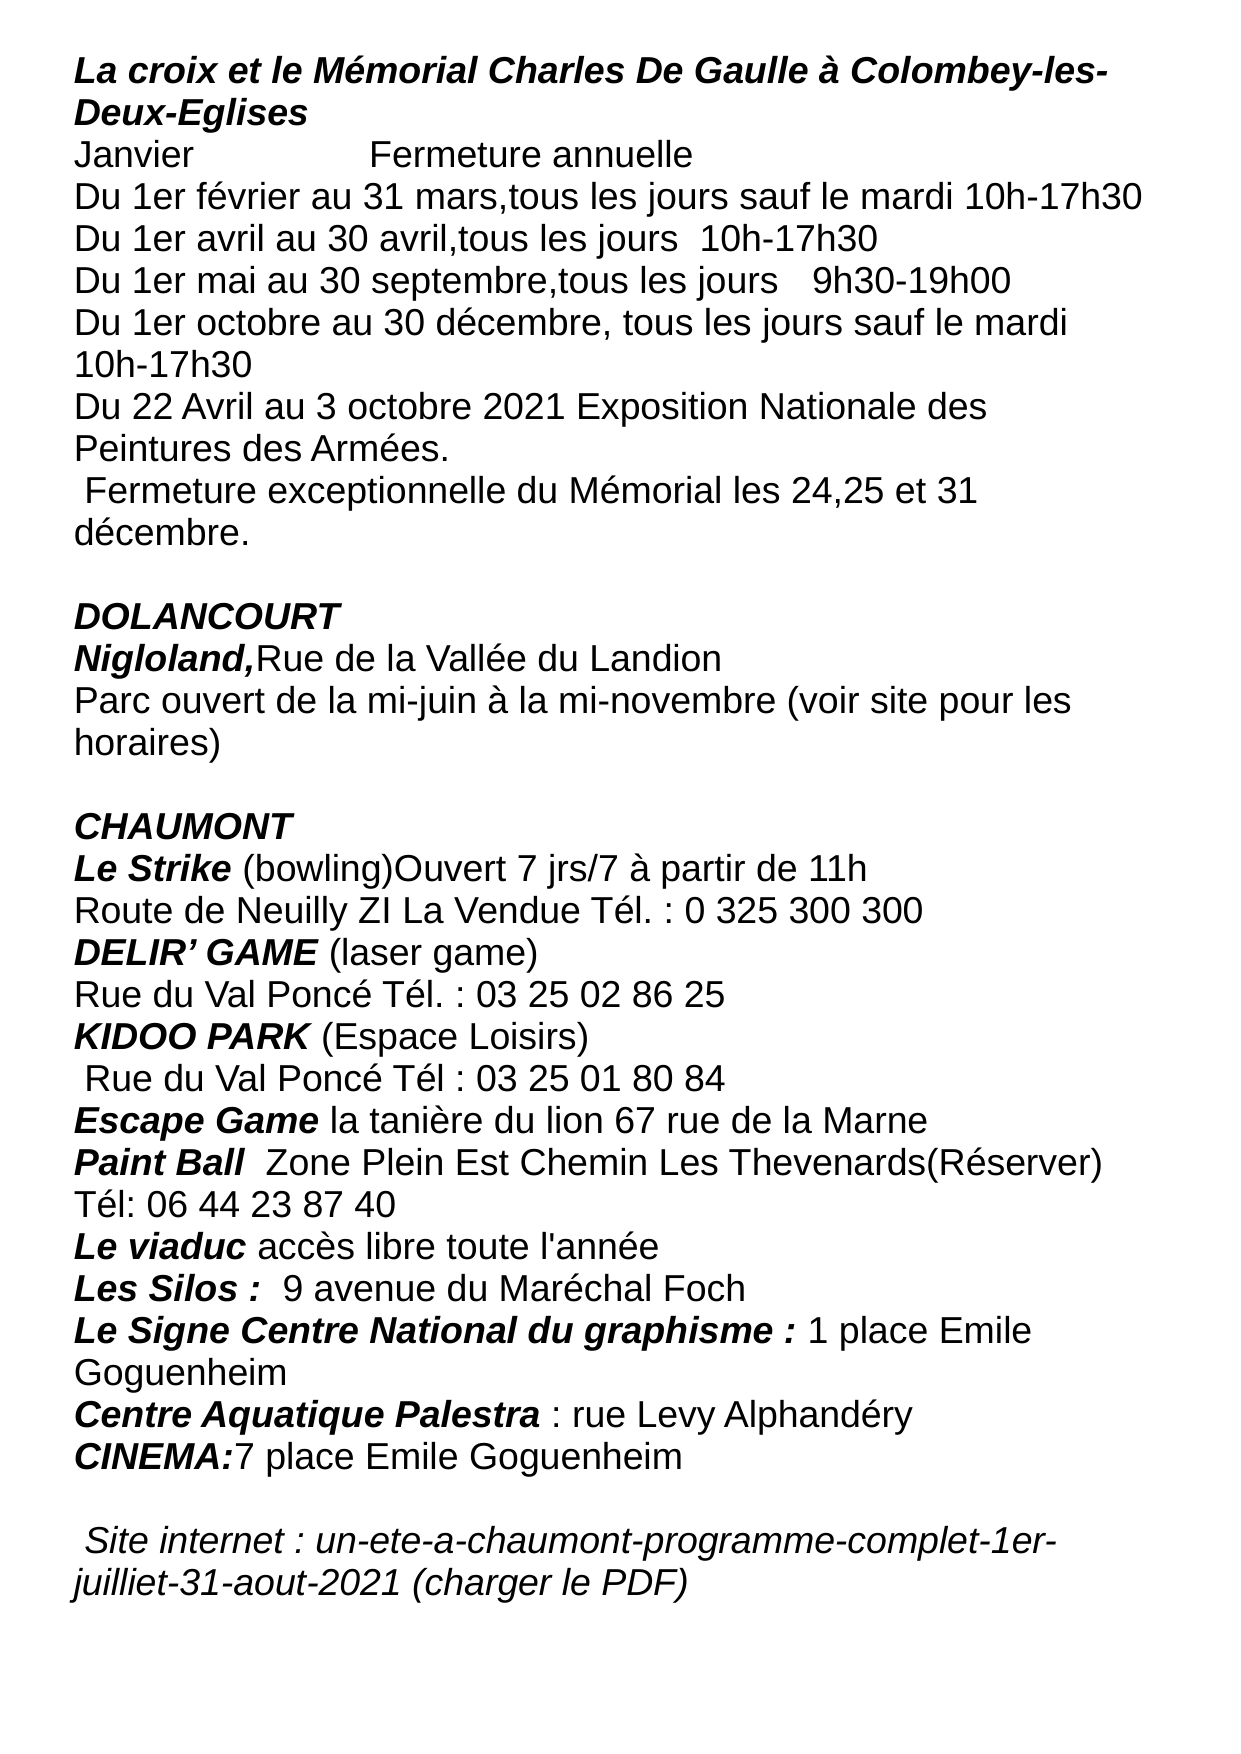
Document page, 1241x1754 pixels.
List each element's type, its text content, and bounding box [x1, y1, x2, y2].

text_box La croix et le Mémorial Charles De Gaulle à Colombey-les-Deux-Eglises Janvier Fermeture annuelle Du 1er février au 31 mars,tous les jours sauf le mardi 10h-17h30 Du 1er avril au 30 avril,tous les jours 10h-17h30 Du 1er mai au 30 septembre,tous les jours 9h30-19h00 Du 1er octobre au 30 décembre, tous les jours sauf le mardi 10h-17h30 Du 22 Avril au 3 octobre 2021 Exposition Nationale des Peintures des Armées. Fermeture exceptionnelle du Mémorial les 24,25 et 31 décembre. DOLANCOURT Nigloland,Rue de la Vallée du Landion Parc ouvert de la mi-juin à la mi-novembre (voir site pour les horaires) CHAUMONT Le Strike (bowling)Ouvert 7 jrs/7 à partir de 11h Route de Neuilly ZI La Vendue Tél. : 0 325 300 300 DELIR’ GAME (laser game) Rue du Val Poncé Tél. : 03 25 02 86 25 KIDOO PARK (Espace Loisirs) Rue du Val Poncé Tél : 03 25 01 80 84 Escape Game la tanière du lion 67 rue de la Marne Paint Ball Zone Plein Est Chemin Les Thevenards(Réserver) Tél: 06 44 23 87 40 Le viaduc accès libre toute l'année Les Silos : 9 avenue du Maréchal Foch Le Signe Centre National du graphisme : 1 place Emile Goguenheim Centre Aquatique Palestra : rue Levy Alphandéry CINEMA:7 place Emile Goguenheim Site internet : un-ete-a-chaumont-programme-complet-1er-juilliet-31-aout-2021 (charger le PDF) [59, 42, 1169, 1754]
